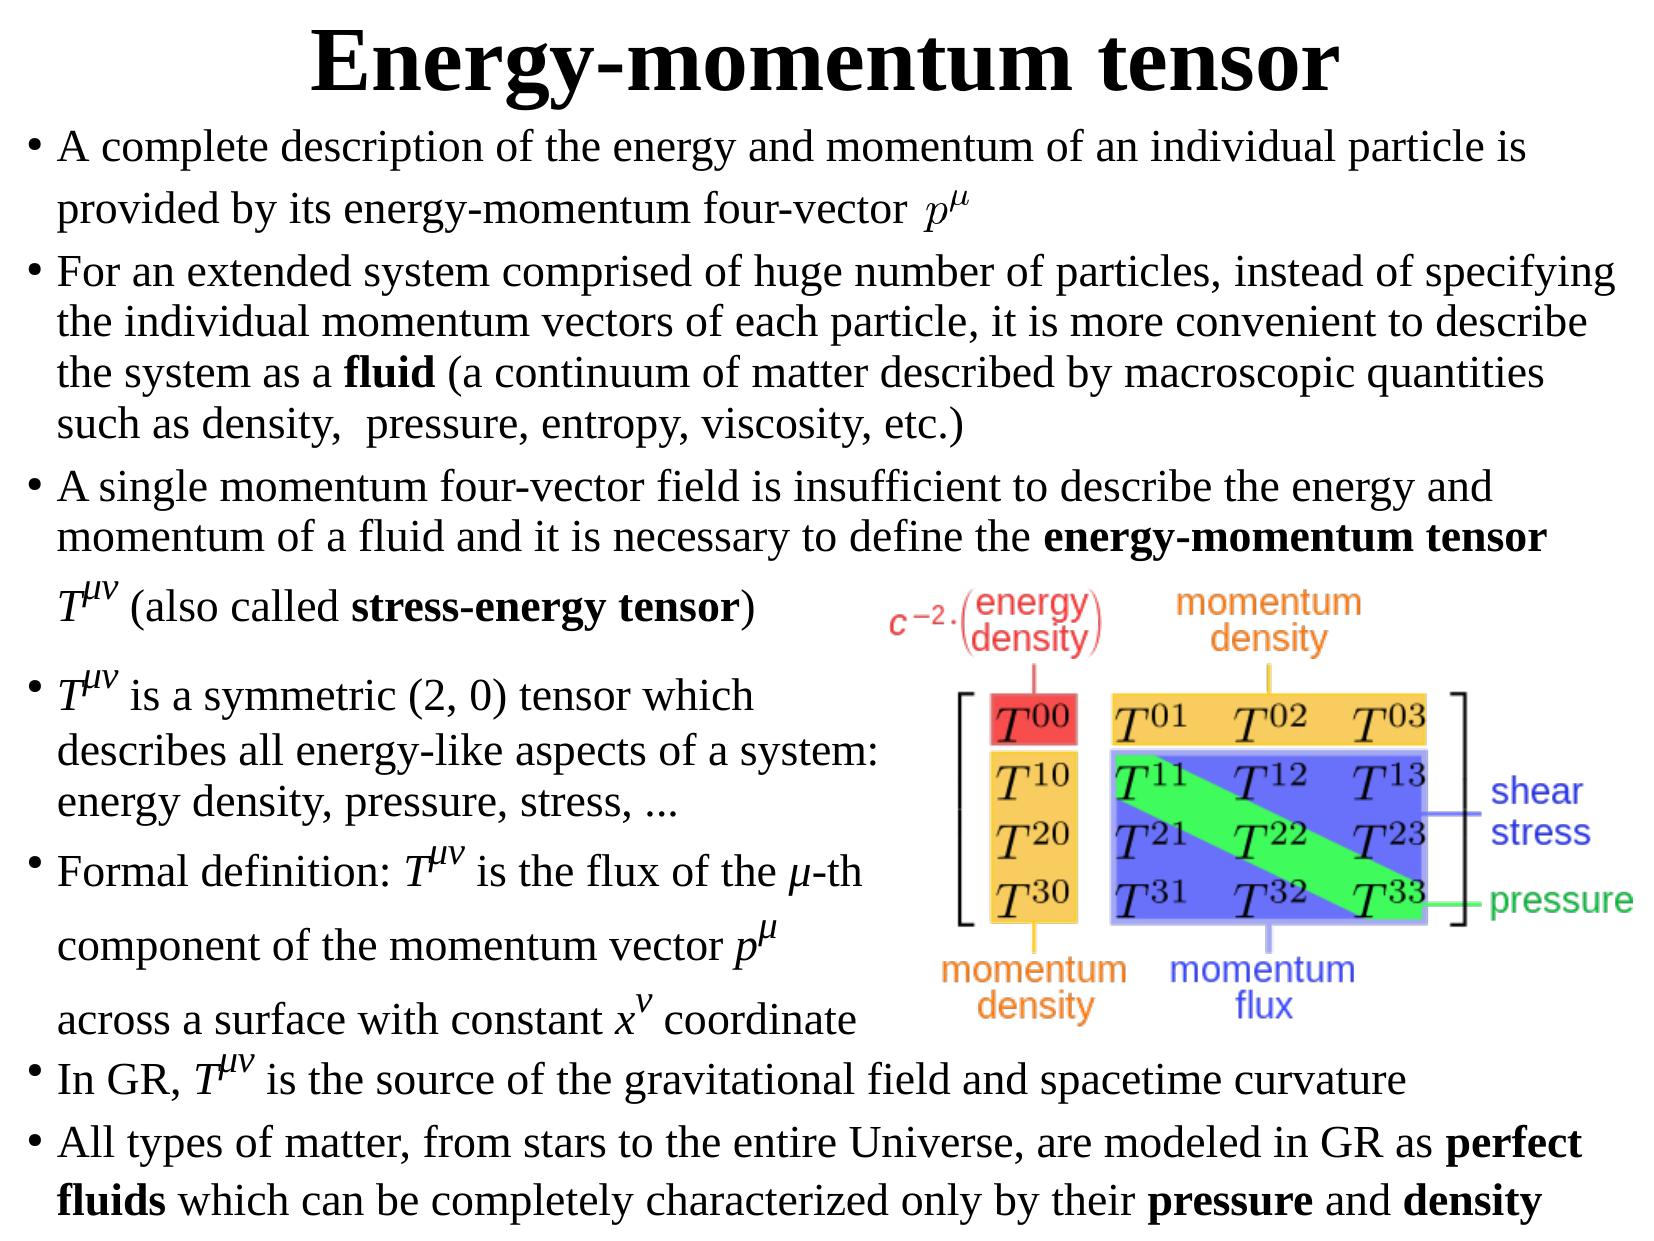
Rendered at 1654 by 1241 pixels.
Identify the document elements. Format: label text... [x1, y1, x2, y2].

picture [889, 577, 1633, 1028]
title Energy-momentum tensor [82, 8, 1571, 111]
list In GR, Tμν is the source of the gravitational field and spacetime curvature All types of matter, from stars to the entire Universe, are modeled in GR as perfect fluids which can be completely characterized only by their pressure and density [26, 1034, 1636, 1226]
list Tμν is a symmetric (2, 0) tensor which describes all energy-like aspects of a system: energy density, pressure, stress, ... Formal definition: Tμν is the flux of the μ-th component of the momentum vector pμ across a surface with constant xν coordinate [26, 651, 898, 1034]
picture [923, 190, 969, 232]
list A complete description of the energy and momentum of an individual particle is provided by its energy-momentum four-vector For an extended system comprised of huge number of particles, instead of specifying the individual momentum vectors of each particle, it is more convenient to describe the system as a fluid (a continuum of matter described by macroscopic quantities such as density, pressure, entropy, viscosity, etc.) A single momentum four-vector field is insufficient to describe the energy and momentum of a fluid and it is necessary to define the energy-momentum tensor Tμν (also called stress-energy tensor) [26, 120, 1633, 636]
